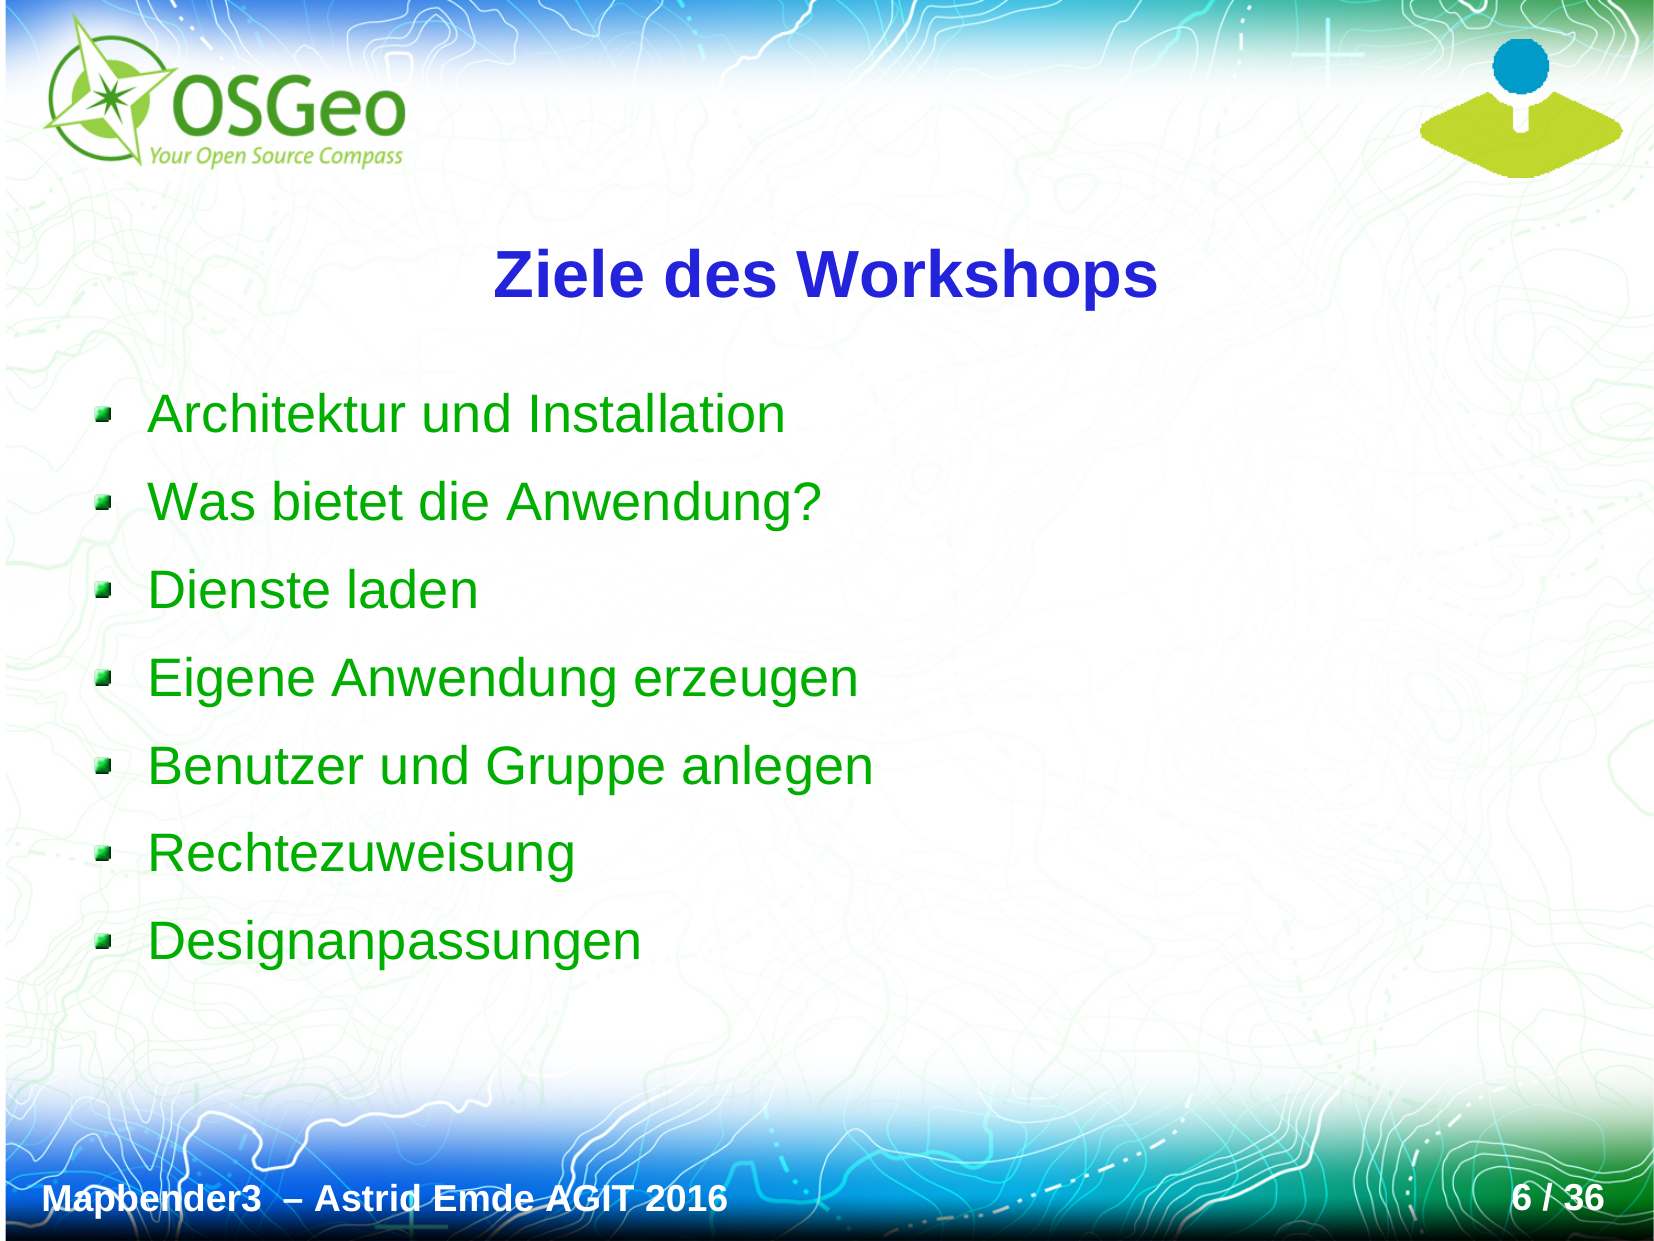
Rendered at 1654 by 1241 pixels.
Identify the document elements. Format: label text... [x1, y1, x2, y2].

picture [5, 0, 1654, 1241]
title Ziele des Workshops [82, 200, 1571, 349]
list Architektur und Installation Was bietet die Anwendung? Dienste laden Eigene Anwendung erzeugen Benutzer und Gruppe anlegen Rechtezuweisung Designanpassungen [76, 383, 1565, 1203]
